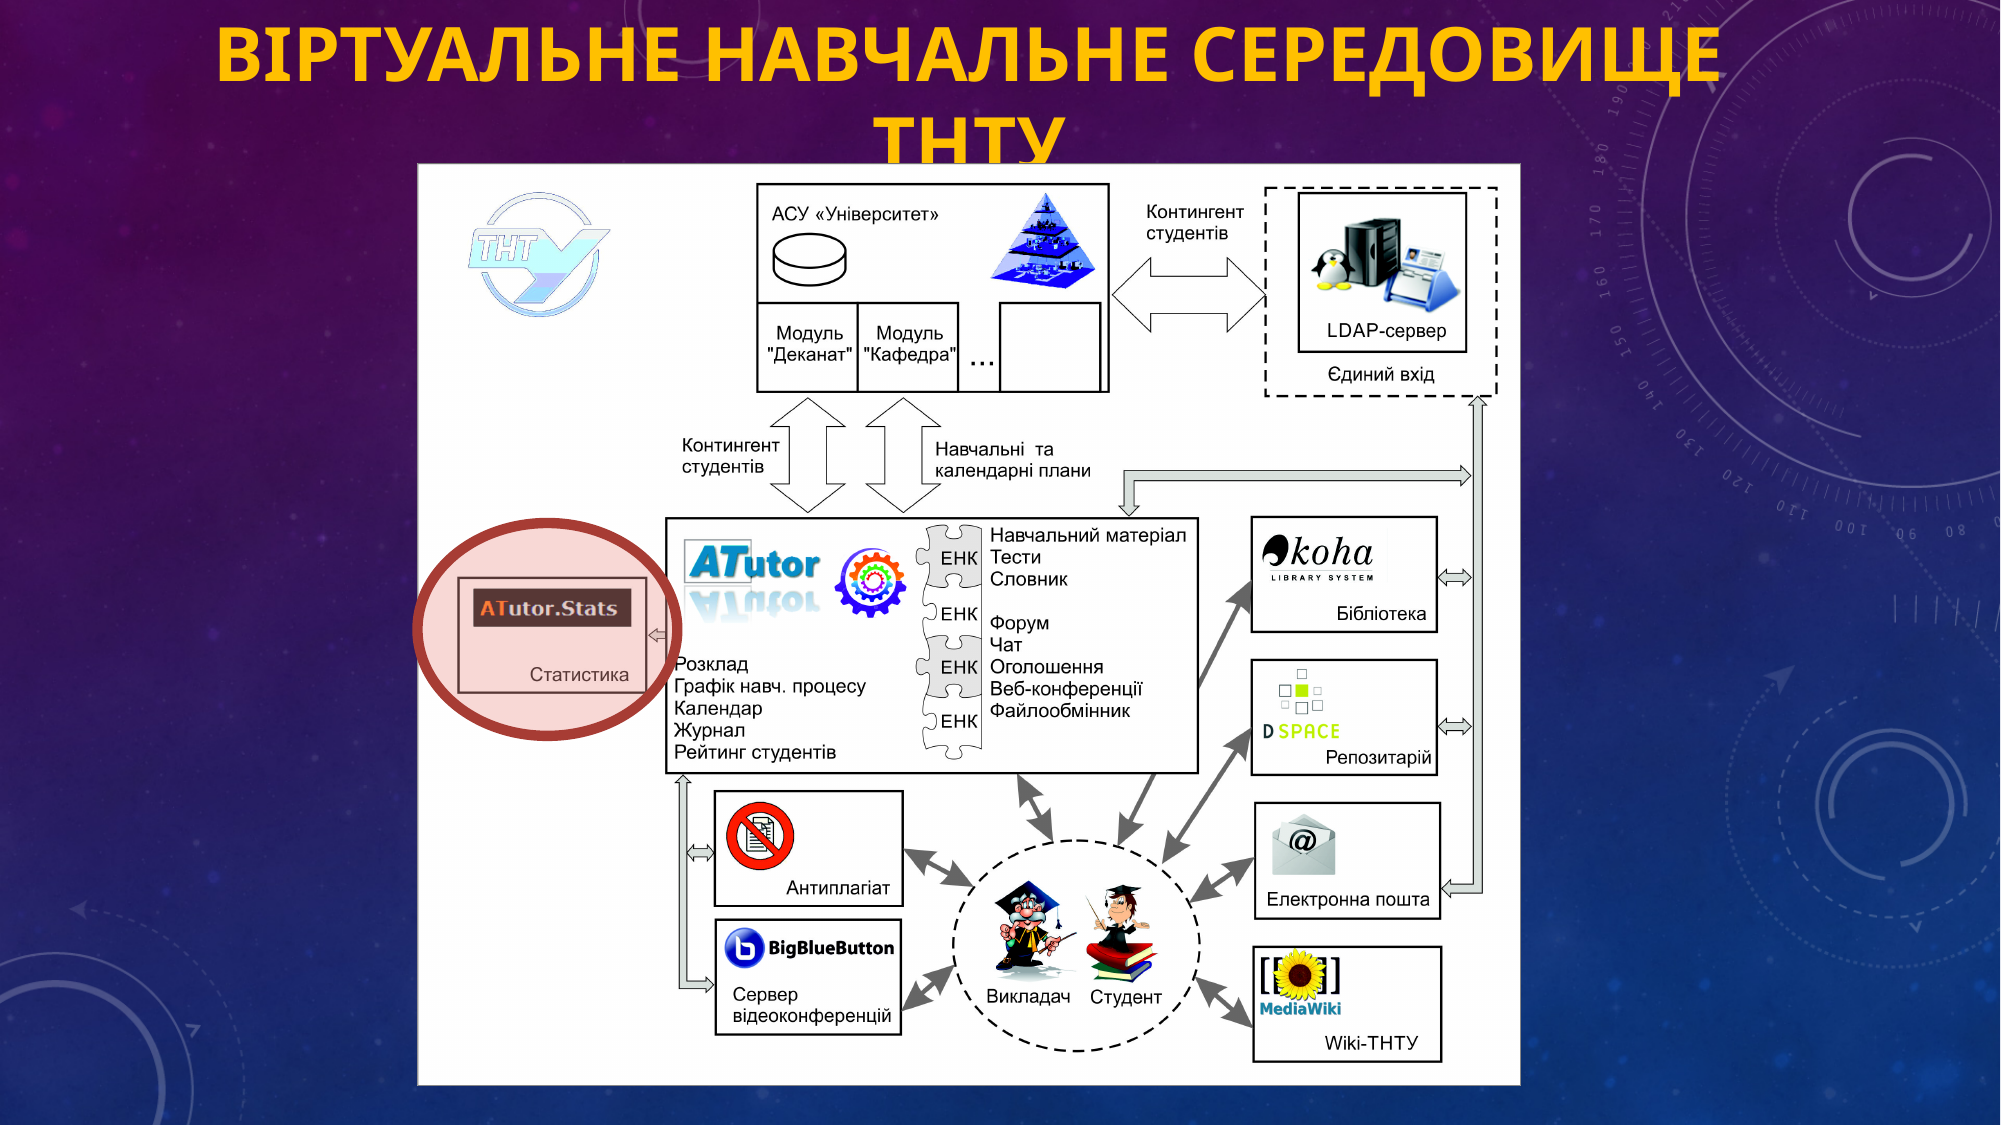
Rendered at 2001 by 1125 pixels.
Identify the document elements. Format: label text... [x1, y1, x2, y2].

text_box [417, 522, 678, 736]
title віртуальнЕ навчальнЕ середовищЕ ТНТУ [138, 28, 1801, 164]
picture [0, 0, 2001, 1125]
